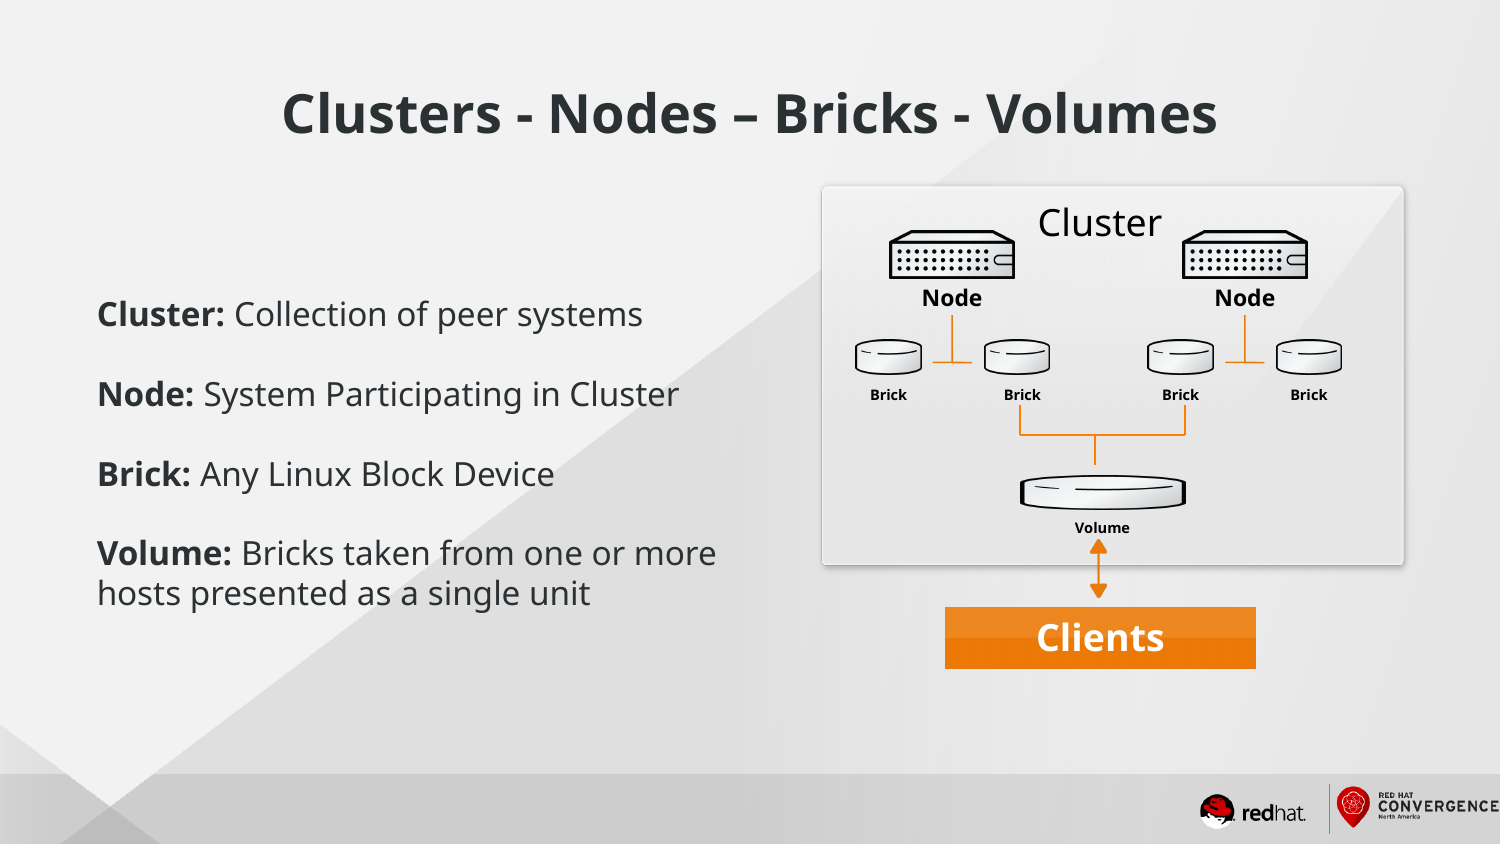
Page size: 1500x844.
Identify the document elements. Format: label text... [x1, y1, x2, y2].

text_box Brick [1137, 377, 1224, 413]
text_box Brick [979, 377, 1065, 413]
text_box Brick [1266, 377, 1352, 413]
title Clusters - Nodes – Bricks - Volumes [51, 64, 1449, 159]
text_box Brick [845, 377, 932, 413]
text_box Volume [1020, 511, 1186, 545]
list Cluster: Collection of peer systems Node: System Participating in Cluster Brick: Any Linux Block Device Volume: Bricks taken from one or more hosts presented as a single unit [81, 277, 766, 751]
text_box Clients [945, 606, 1256, 668]
text_box Node [885, 282, 1020, 312]
picture [0, 0, 1500, 844]
text_box Node [1177, 282, 1312, 312]
